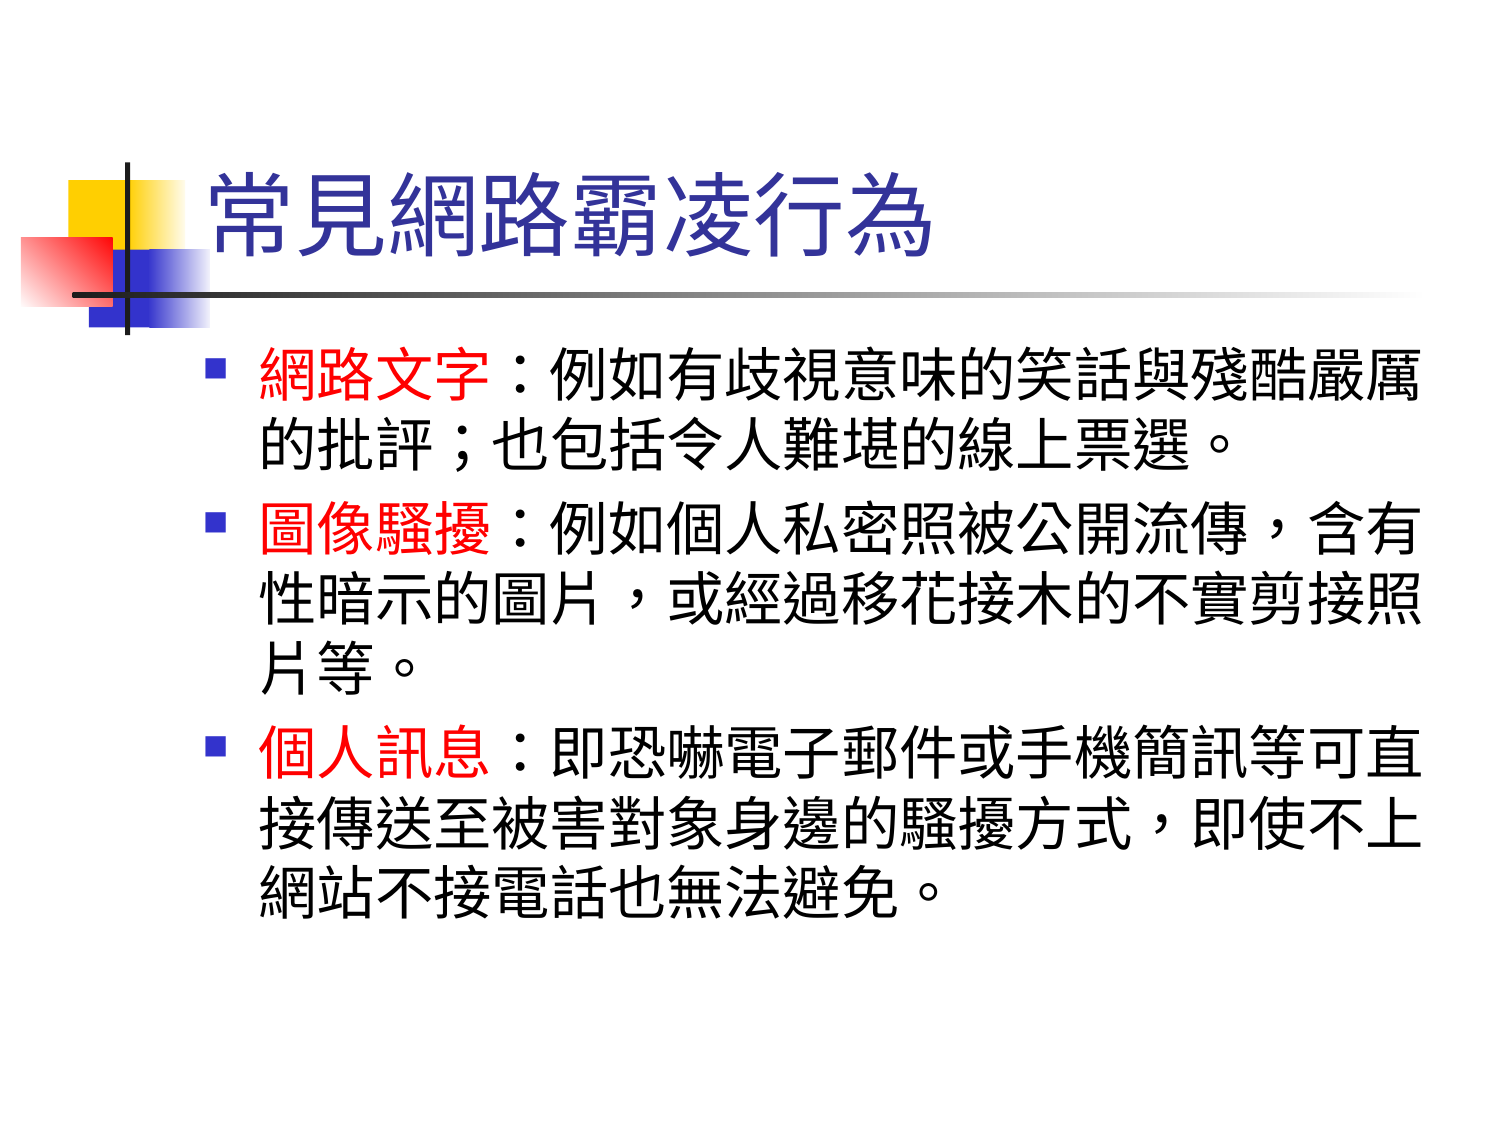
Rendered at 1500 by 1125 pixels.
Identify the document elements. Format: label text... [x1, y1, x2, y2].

list 網路文字：例如有歧視意味的笑話與殘酷嚴厲的批評；也包括令人難堪的線上票選。 圖像騷擾：例如個人私密照被公開流傳，含有性暗示的圖片，或經過移花接木的不實剪接照片等。 個人訊息：即恐嚇電子郵件或手機簡訊等可直接傳送至被害對象身邊的騷擾方式，即使不上網站不接電話也無法避免。 [187, 330, 1463, 963]
title 常見網路霸凌行為 [188, 35, 1468, 276]
